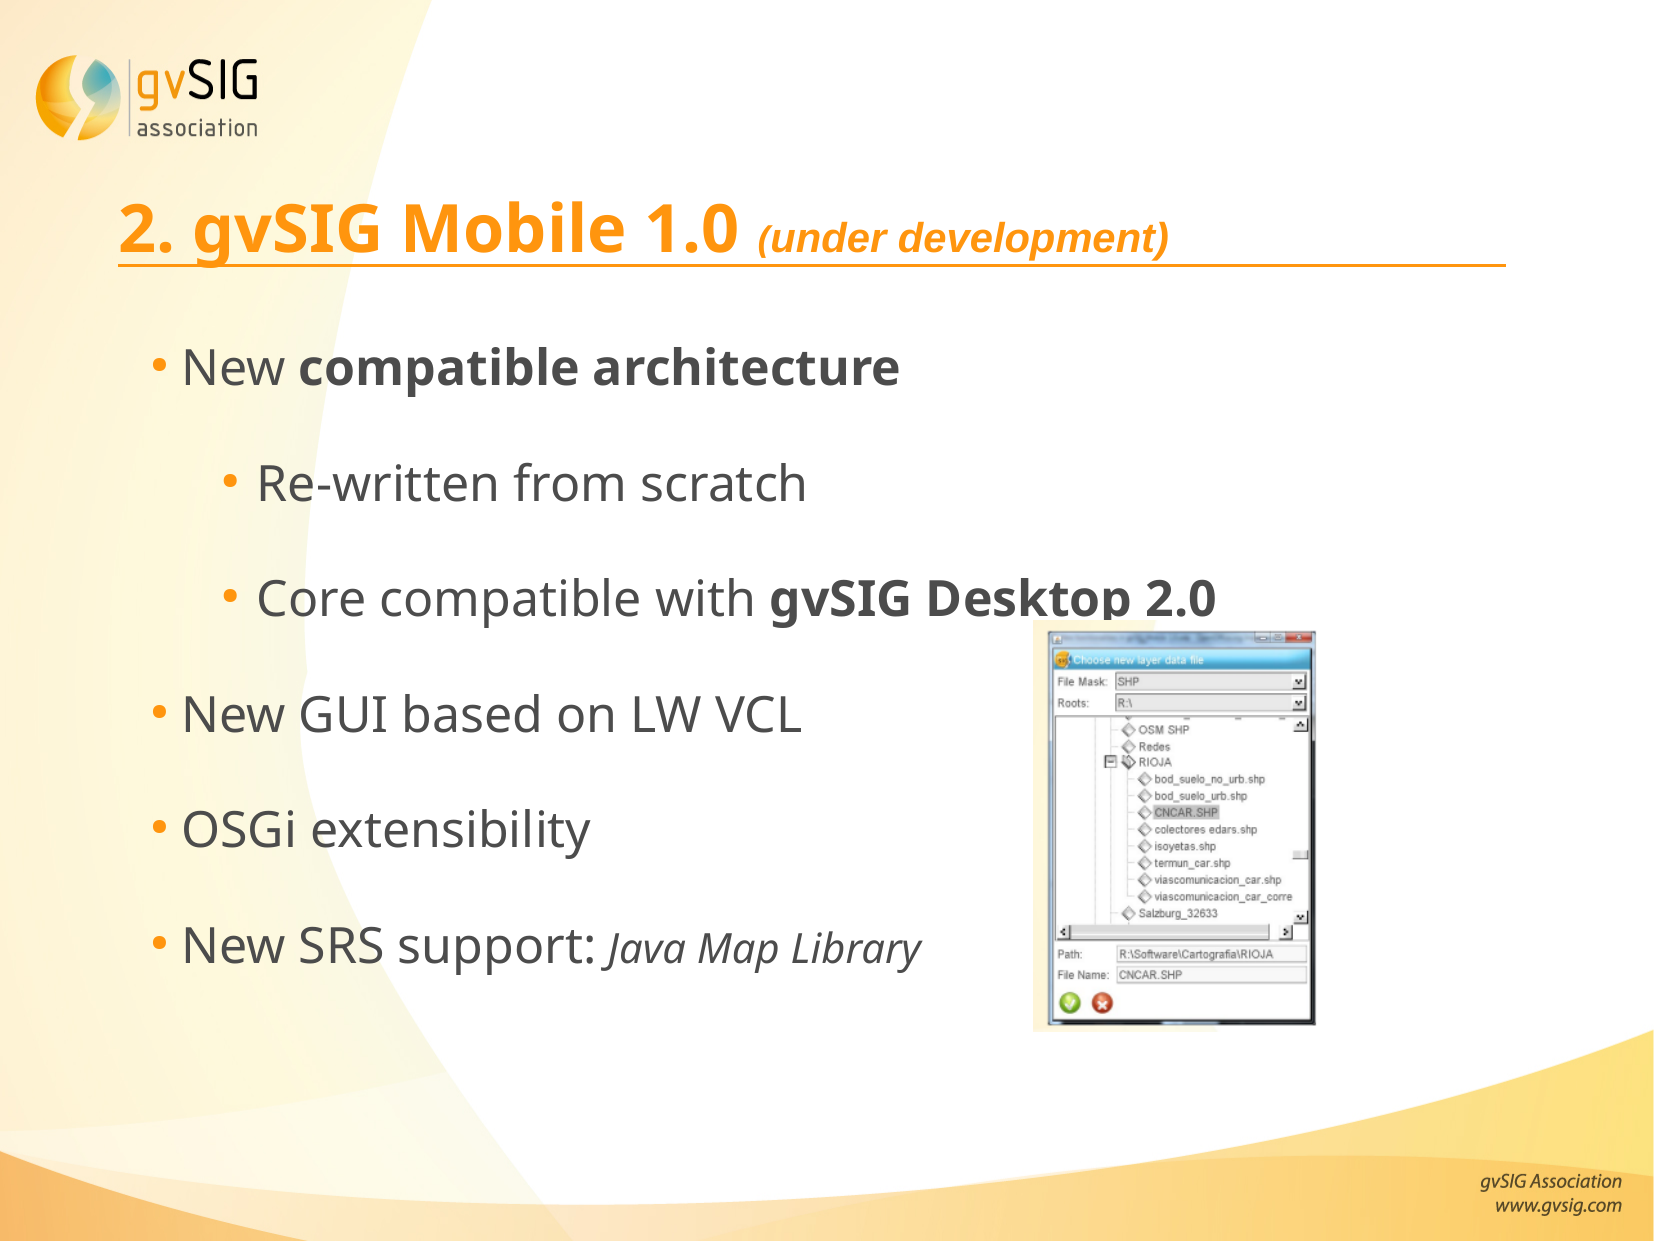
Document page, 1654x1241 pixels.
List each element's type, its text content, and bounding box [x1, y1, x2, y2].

text_box New compatible architecture Re-written from scratch Core compatible with gvSIG Desktop 2.0 New GUI based on LW VCL OSGi extensibility New SRS support: Java Map Library [135, 324, 1524, 1241]
picture [1033, 620, 1329, 1032]
picture [0, 0, 1654, 1241]
title 2. gvSIG Mobile 1.0 (under development) [118, 177, 1607, 276]
